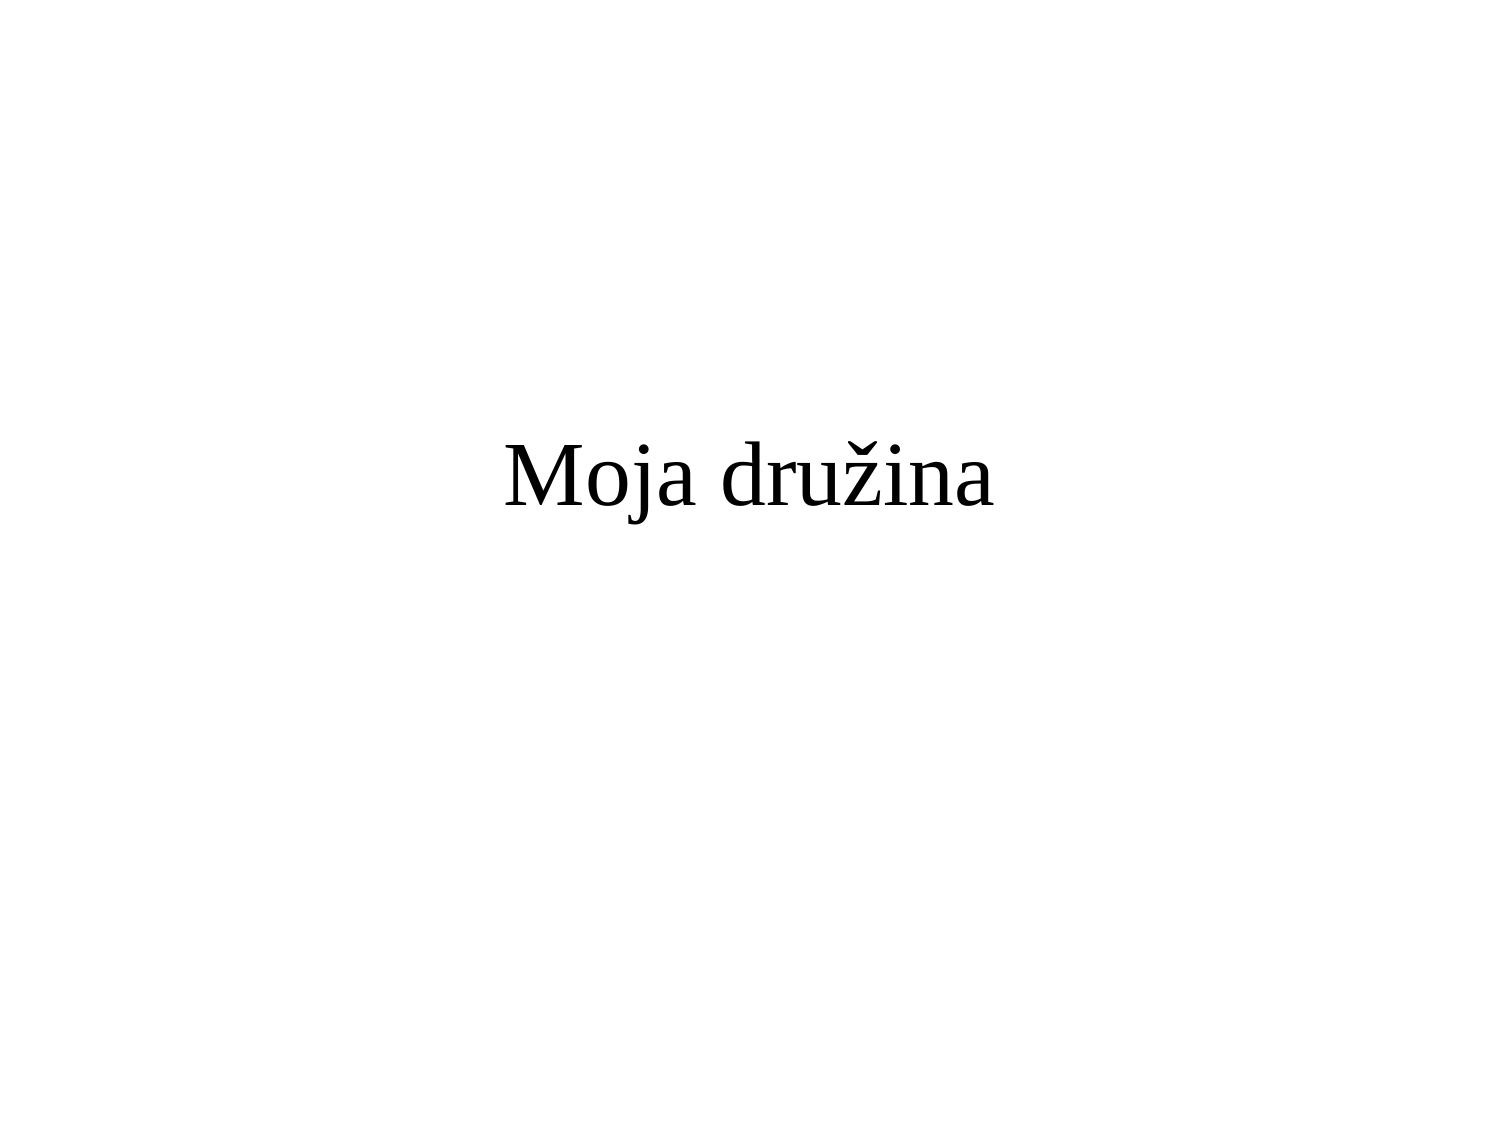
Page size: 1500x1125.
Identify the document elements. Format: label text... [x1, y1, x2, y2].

title Moja družina [112, 374, 1388, 563]
